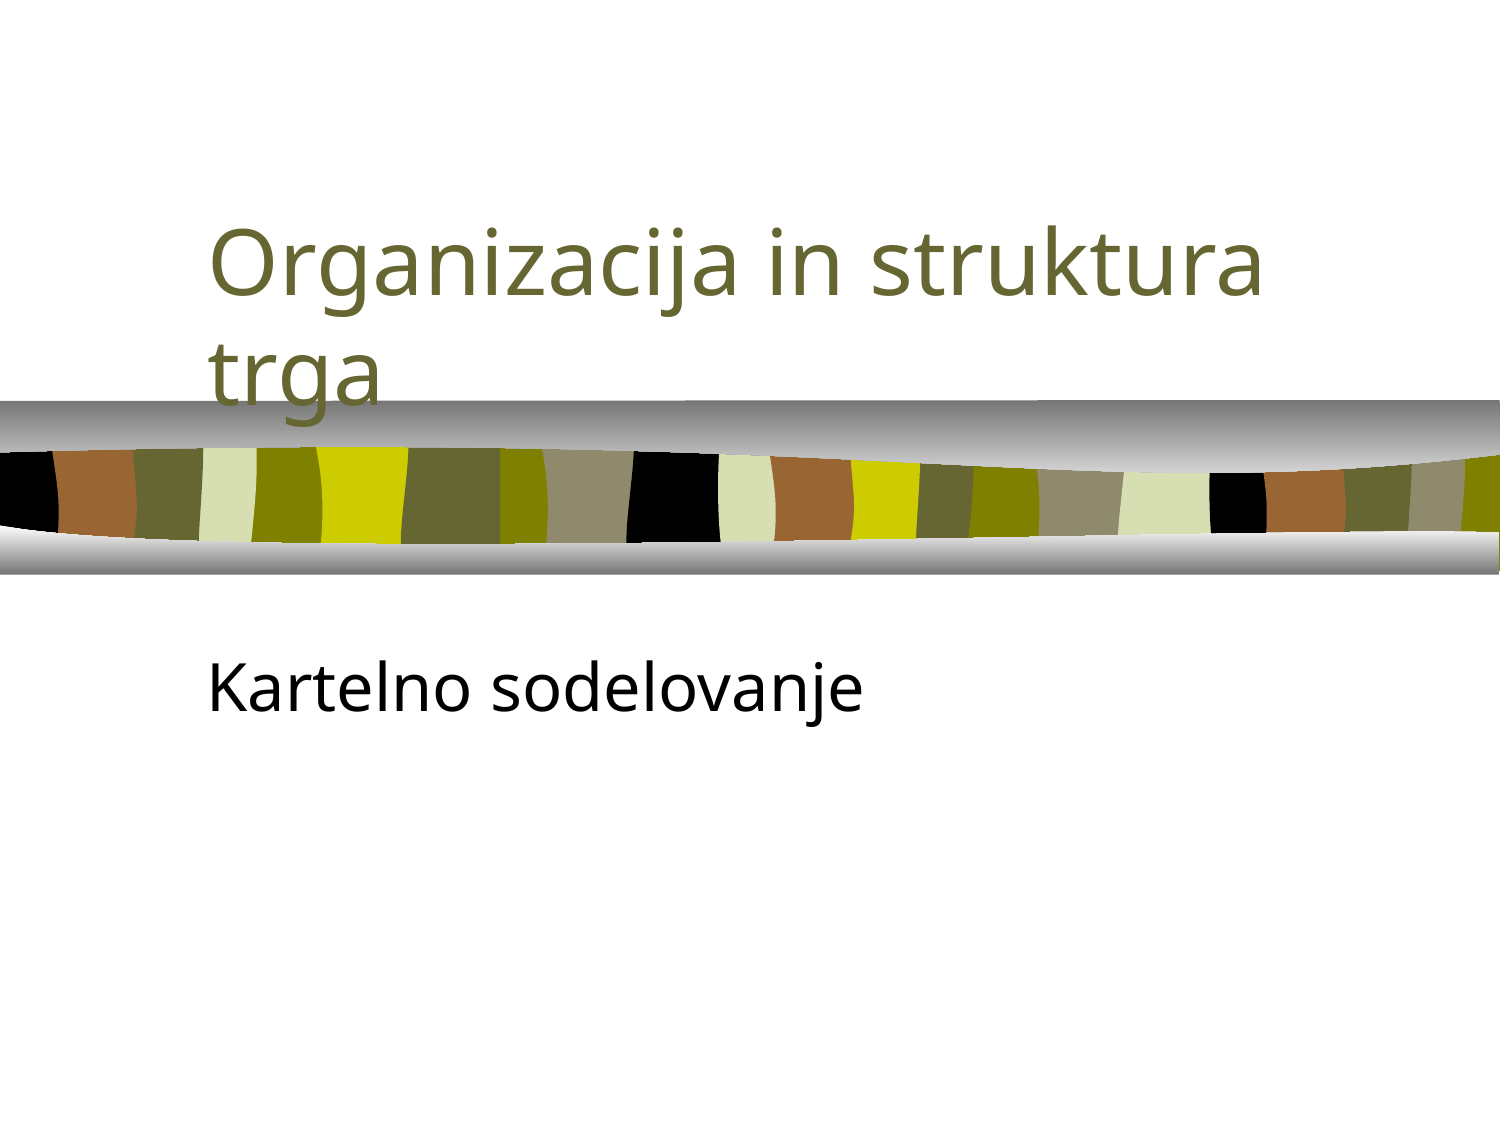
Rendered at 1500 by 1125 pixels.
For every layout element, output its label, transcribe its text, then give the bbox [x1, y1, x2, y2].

text_box Kartelno sodelovanje [191, 637, 1242, 926]
title Organizacija in struktura trga [192, 219, 1468, 408]
